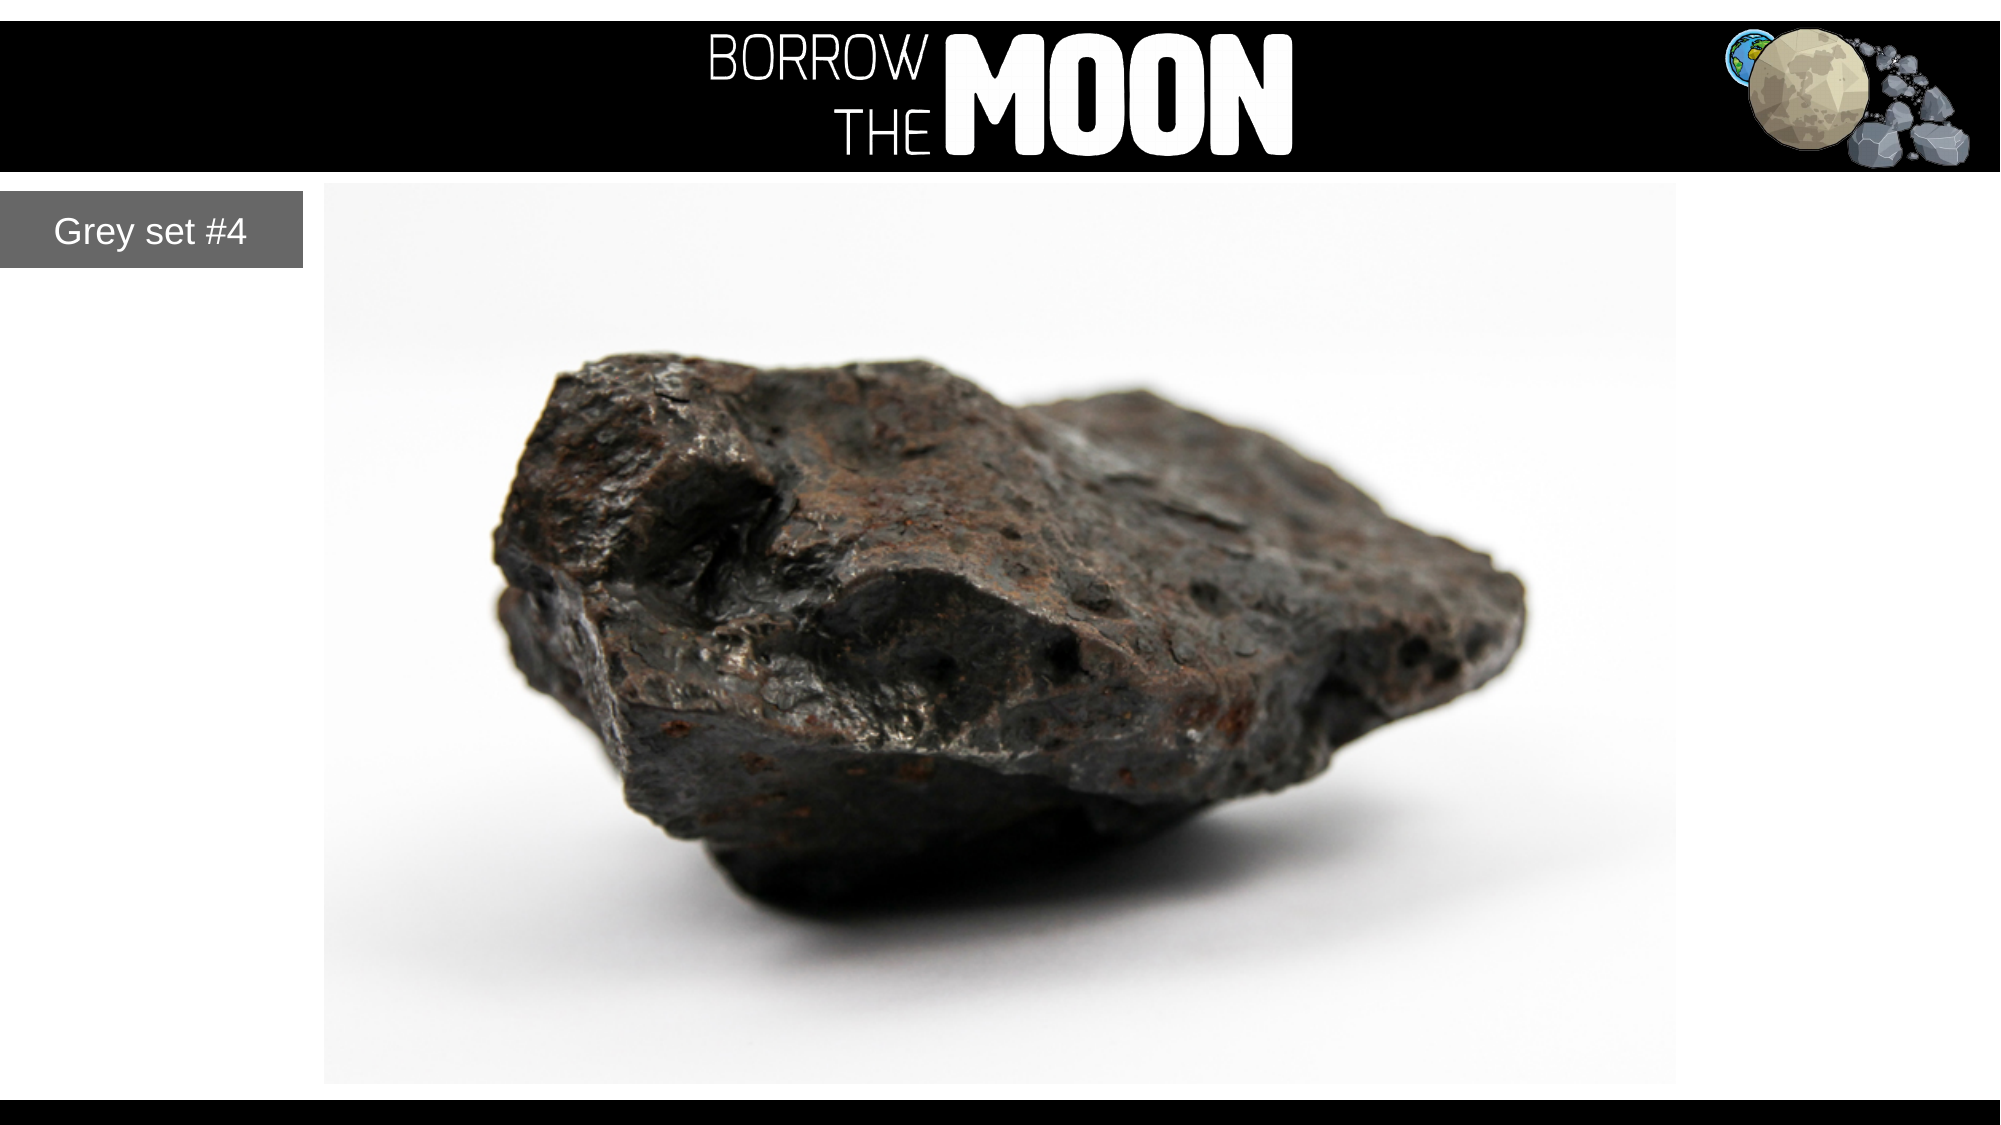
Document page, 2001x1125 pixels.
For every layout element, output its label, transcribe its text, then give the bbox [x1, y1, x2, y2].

text_box Grey set #4 [0, 191, 303, 268]
picture [324, 183, 1676, 1084]
